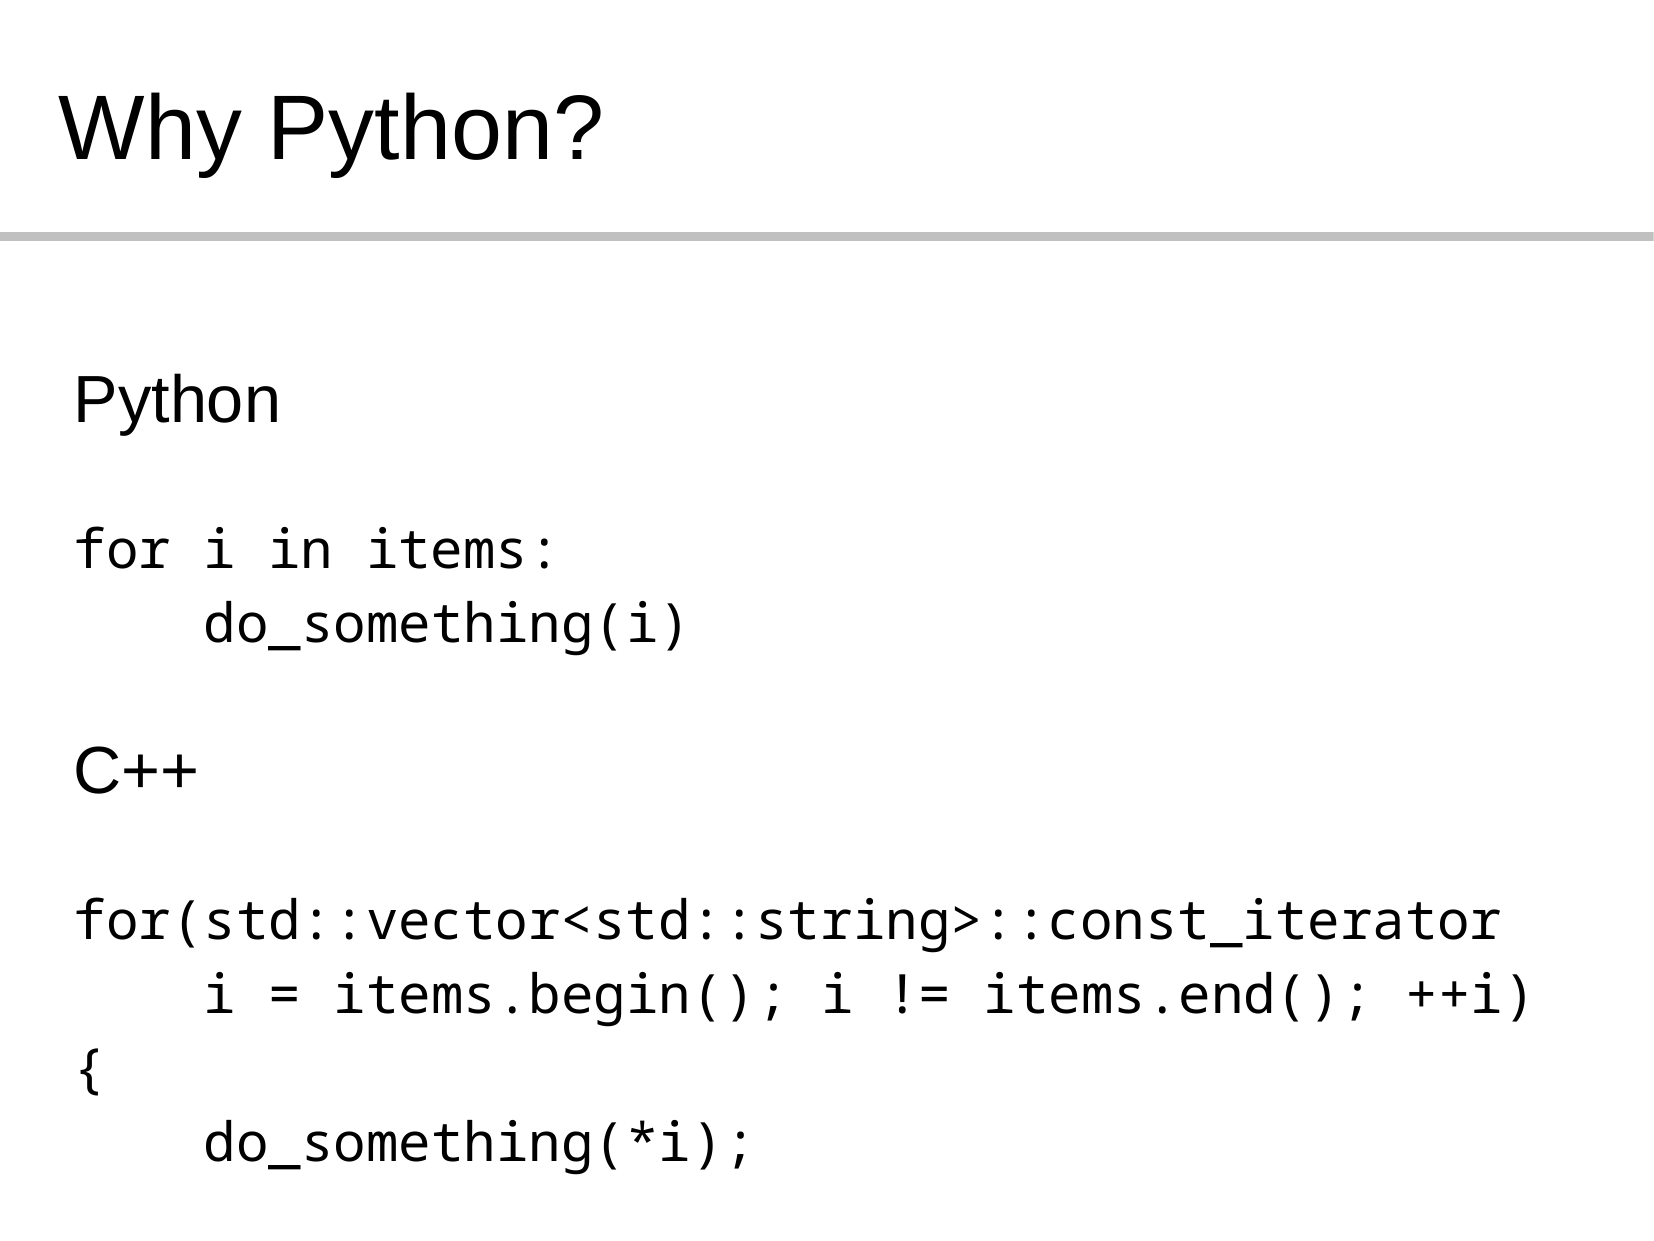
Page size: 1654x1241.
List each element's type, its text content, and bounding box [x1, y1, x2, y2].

title Why Python? [59, 49, 1595, 207]
text_box Python for i in items: do_something(i) C++ for(std::vector<std::string>::const_iterator i = items.begin(); i != items.end(); ++i) { do_something(*i); [59, 354, 1626, 1143]
